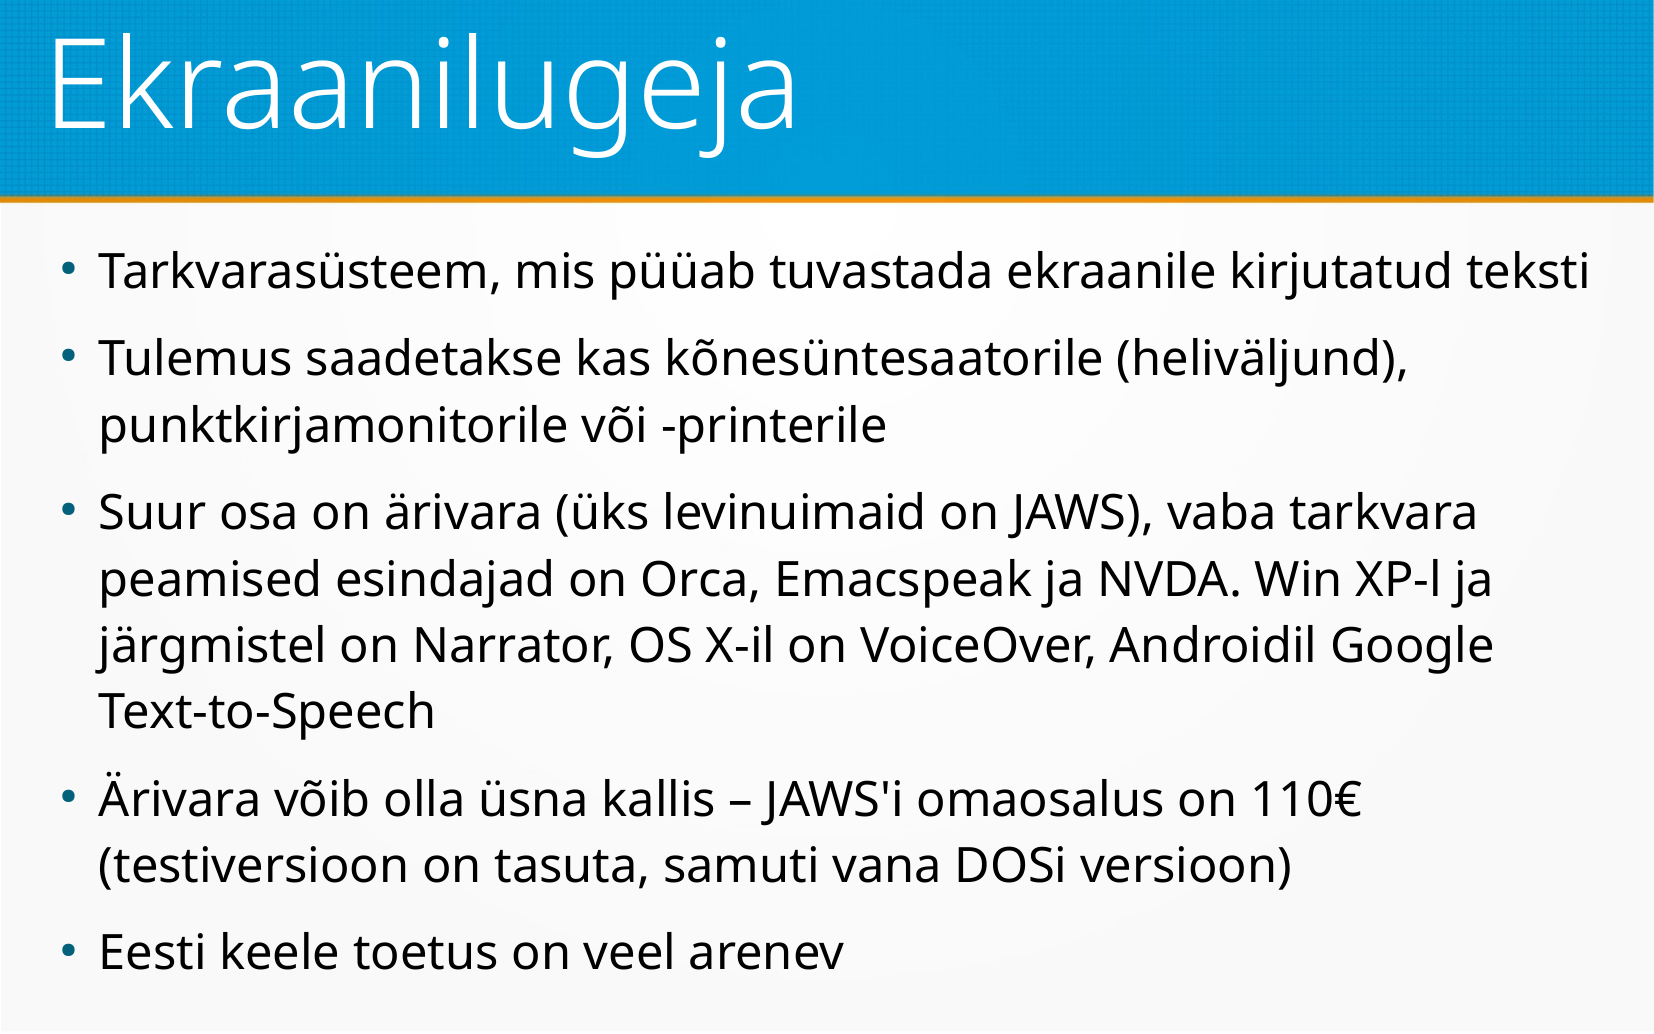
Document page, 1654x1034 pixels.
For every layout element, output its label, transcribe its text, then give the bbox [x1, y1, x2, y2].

title Ekraanilugeja [43, 0, 1619, 166]
list Tarkvarasüsteem, mis püüab tuvastada ekraanile kirjutatud teksti Tulemus saadetakse kas kõnesüntesaatorile (heliväljund), punktkirjamonitorile või -printerile Suur osa on ärivara (üks levinuimaid on JAWS), vaba tarkvara peamised esindajad on Orca, Emacspeak ja NVDA. Win XP-l ja järgmistel on Narrator, OS X-il on VoiceOver, Androidil Google Text-to-Speech Ärivara võib olla üsna kallis – JAWS'i omaosalus on 110€ (testiversioon on tasuta, samuti vana DOSi versioon) Eesti keele toetus on veel arenev [47, 236, 1607, 1002]
picture [0, 195, 1654, 1034]
